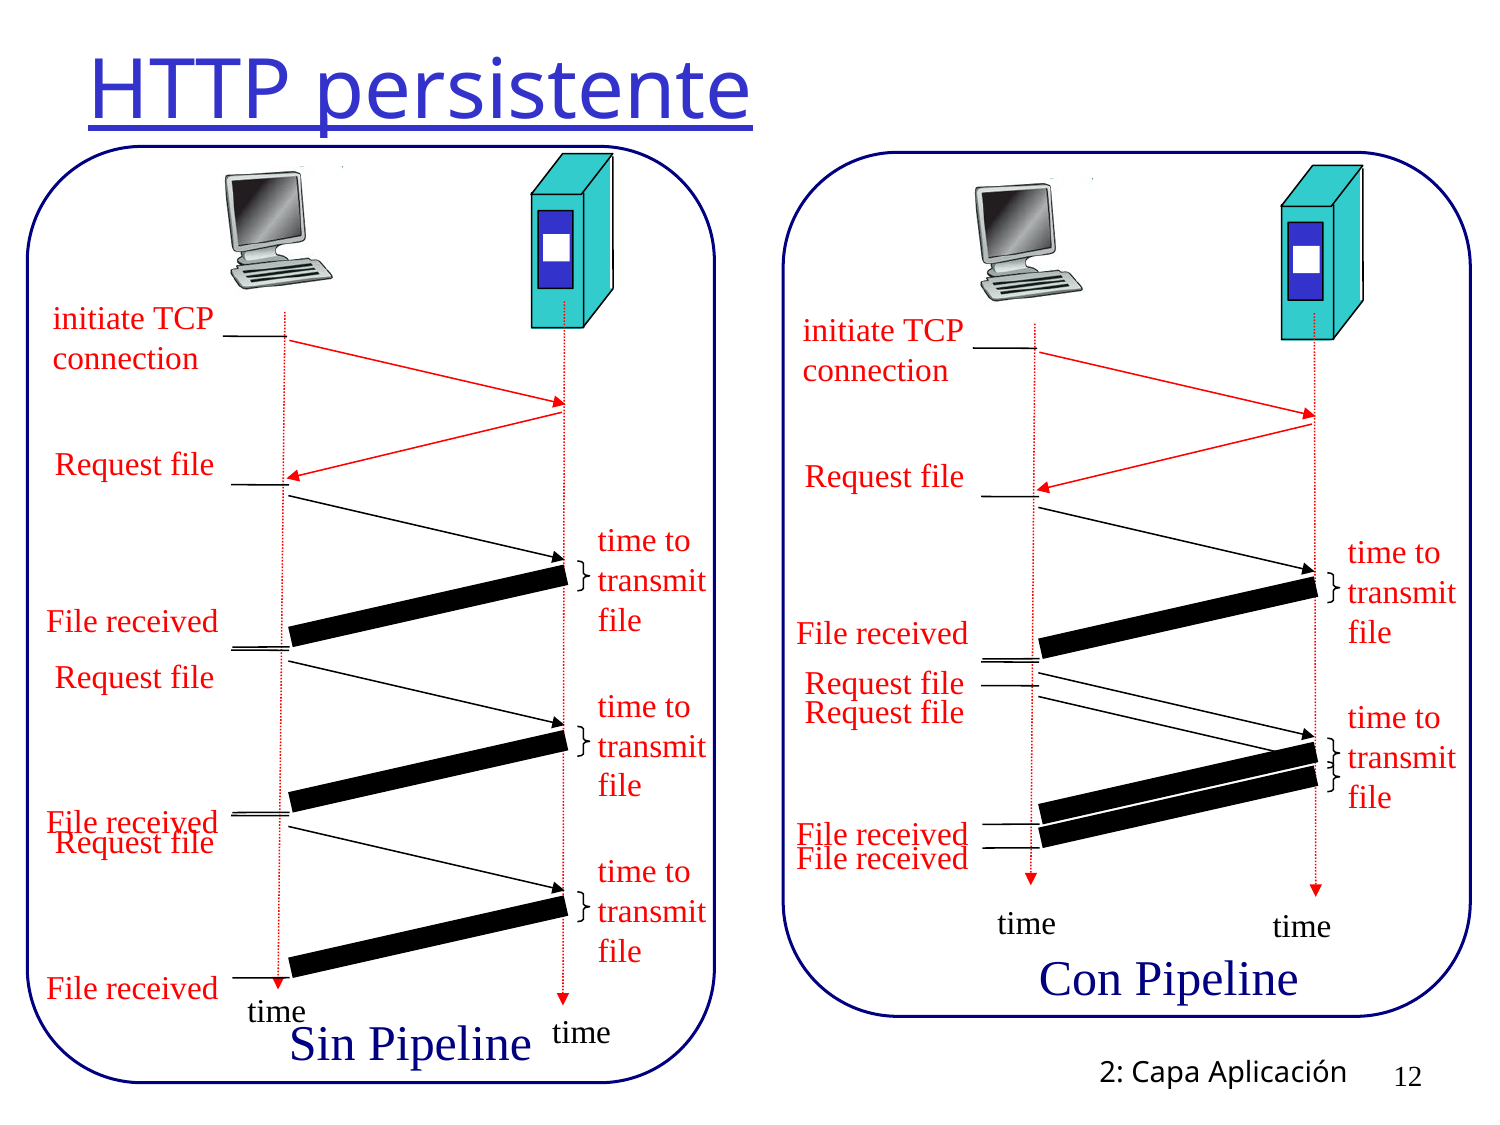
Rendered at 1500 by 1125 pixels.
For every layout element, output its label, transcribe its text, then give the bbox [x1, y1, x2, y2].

text_box Request file [39, 434, 230, 491]
text_box File received [781, 804, 984, 828]
text_box Con Pipeline [1024, 938, 1319, 1016]
text_box File received [781, 603, 984, 660]
text_box time to transmit file [582, 841, 730, 977]
text_box [1281, 165, 1363, 341]
text_box [531, 153, 613, 329]
text_box time to transmit file [1332, 687, 1480, 824]
text_box Request file [789, 446, 980, 503]
title HTTP persistente [87, 23, 1463, 151]
text_box Request file [39, 647, 230, 703]
text_box File received [31, 591, 234, 648]
text_box time [1257, 896, 1347, 952]
text_box time [537, 1002, 627, 1059]
text_box time [232, 981, 322, 1038]
text_box initiate TCP connection [37, 288, 230, 385]
text_box File received [781, 828, 984, 884]
text_box time to transmit file [582, 676, 730, 812]
text_box File received [31, 958, 234, 1014]
text_box Request file [789, 653, 980, 683]
text_box time to transmit file [1332, 522, 1480, 658]
text_box File received [31, 792, 234, 849]
text_box Sin Pipeline [274, 1003, 569, 1081]
text_box time [982, 893, 1072, 949]
text_box initiate TCP connection [787, 300, 980, 396]
picture [200, 166, 343, 295]
picture [950, 178, 1093, 307]
text_box Request file [39, 812, 230, 869]
text_box time to transmit file [582, 510, 730, 647]
text_box Request file [789, 683, 980, 739]
